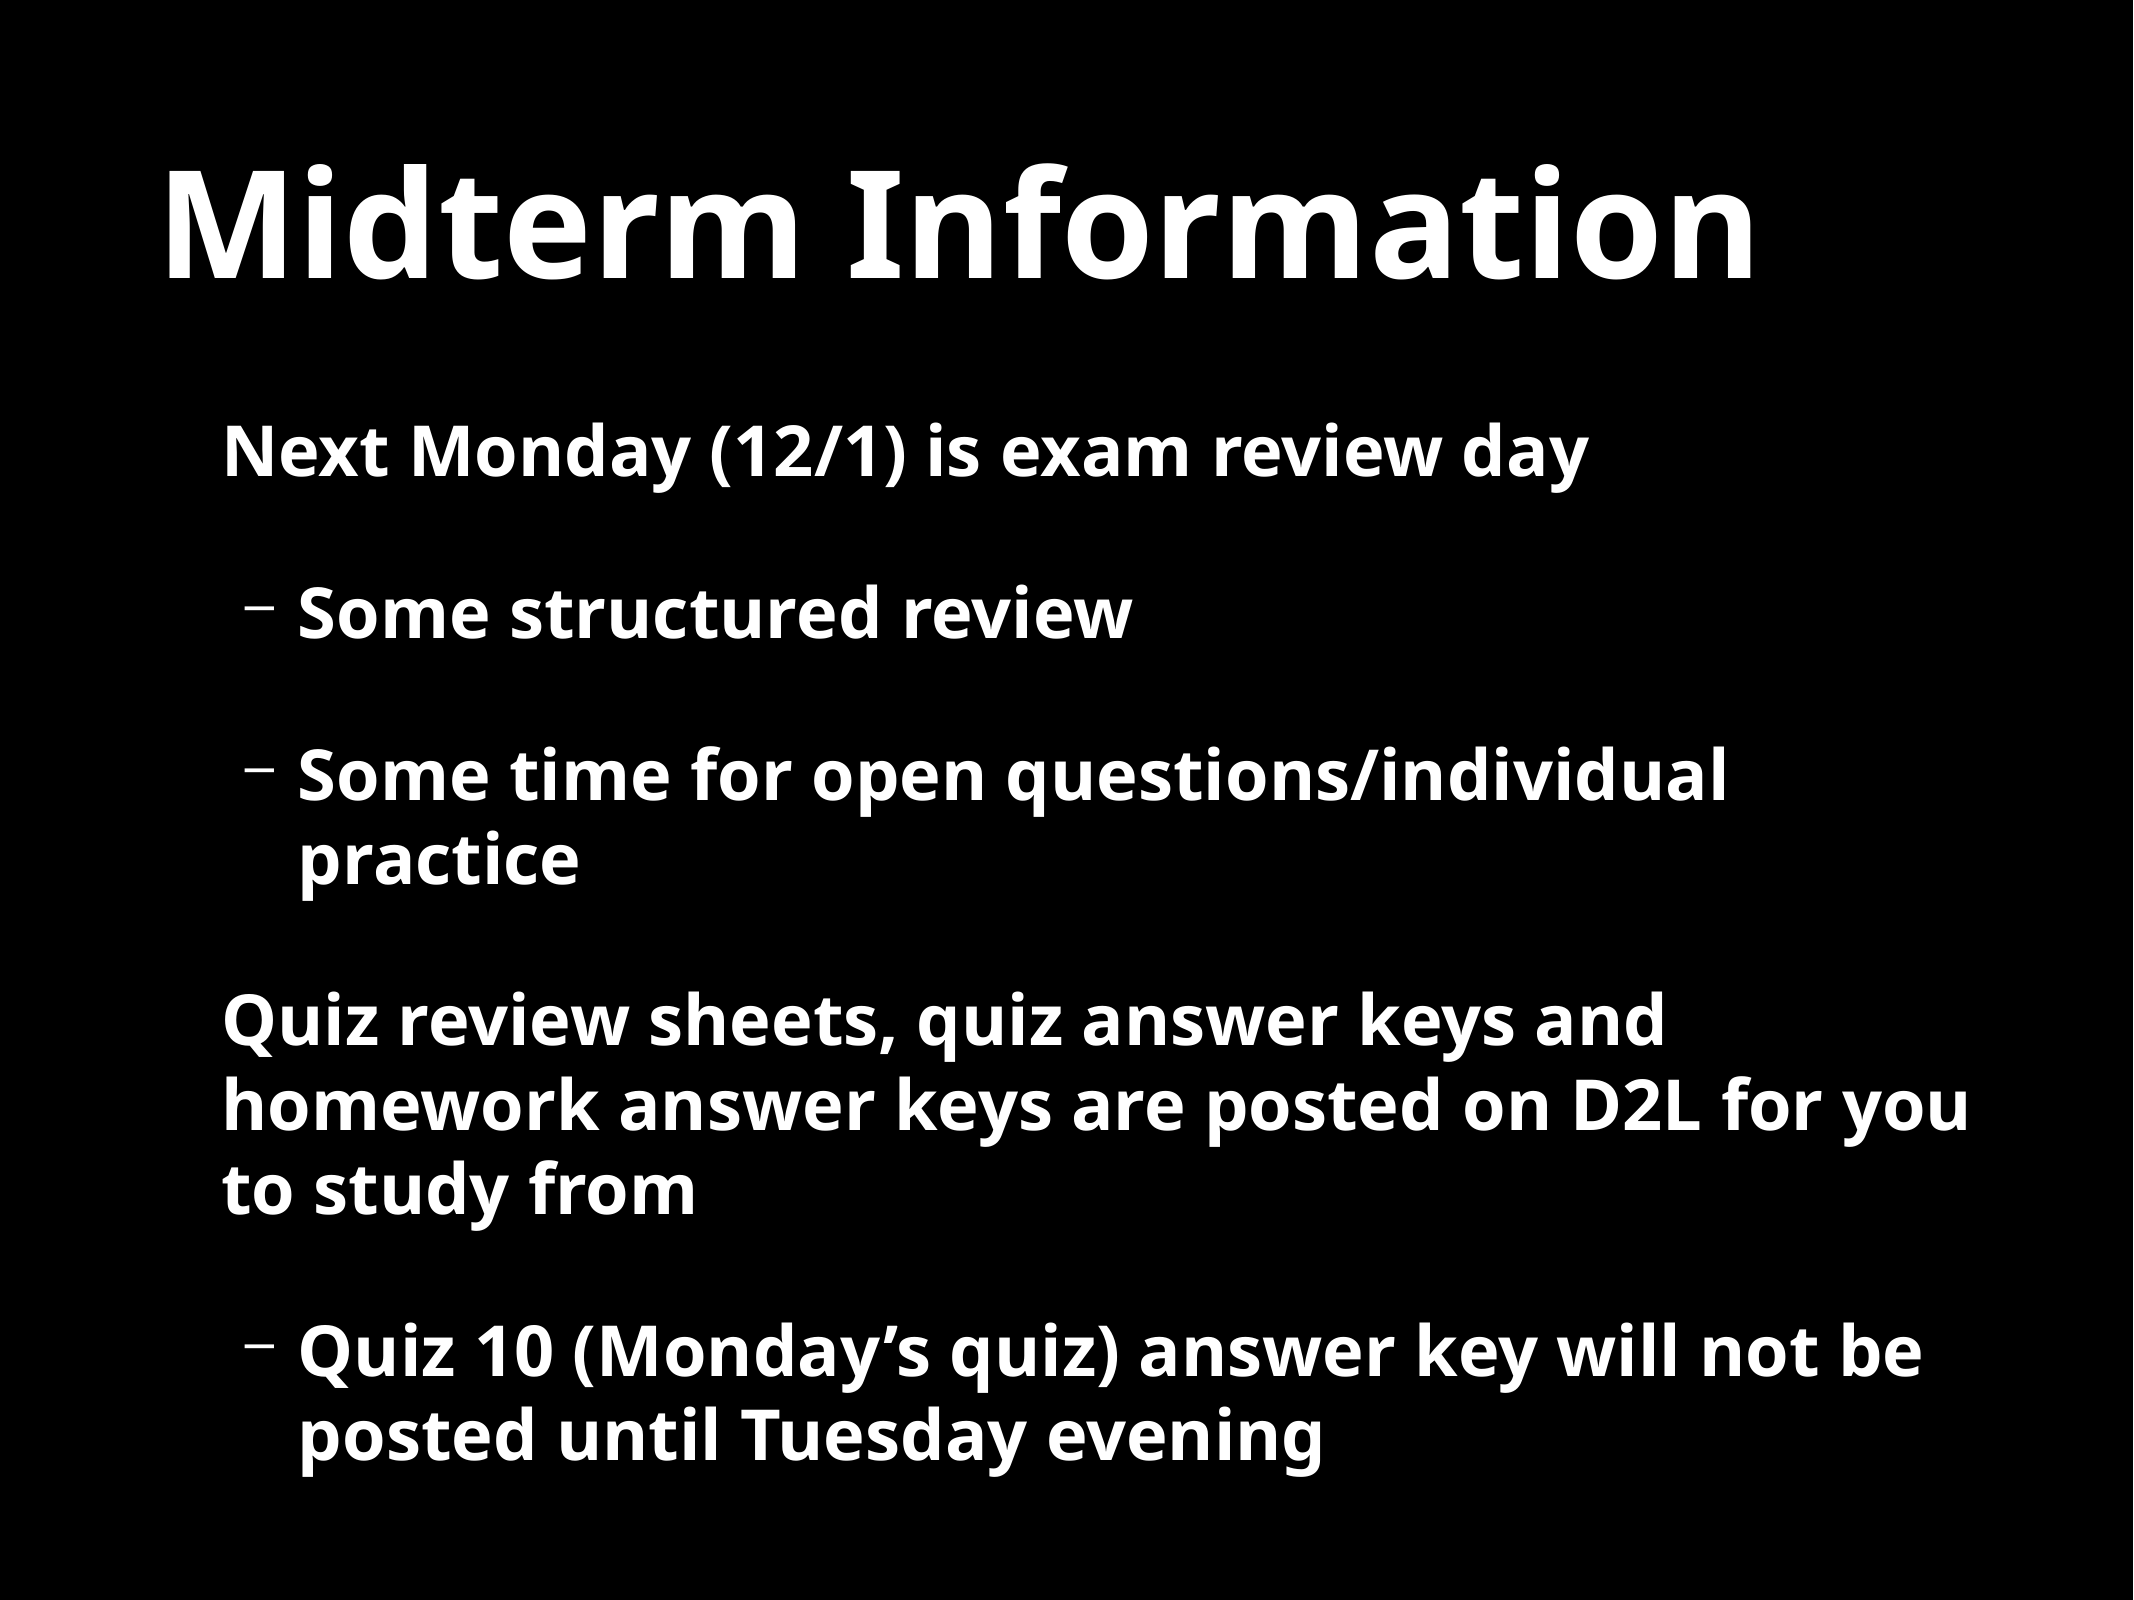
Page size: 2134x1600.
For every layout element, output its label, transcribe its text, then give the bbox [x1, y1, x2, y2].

title Midterm Information [156, 41, 1978, 396]
list Next Monday (12/1) is exam review day Some structured review Some time for open questions/individual practice Quiz review sheets, quiz answer keys and homework answer keys are posted on D2L for you to study from Quiz 10 (Monday’s quiz) answer key will not be posted until Tuesday evening [156, 425, 1978, 1457]
